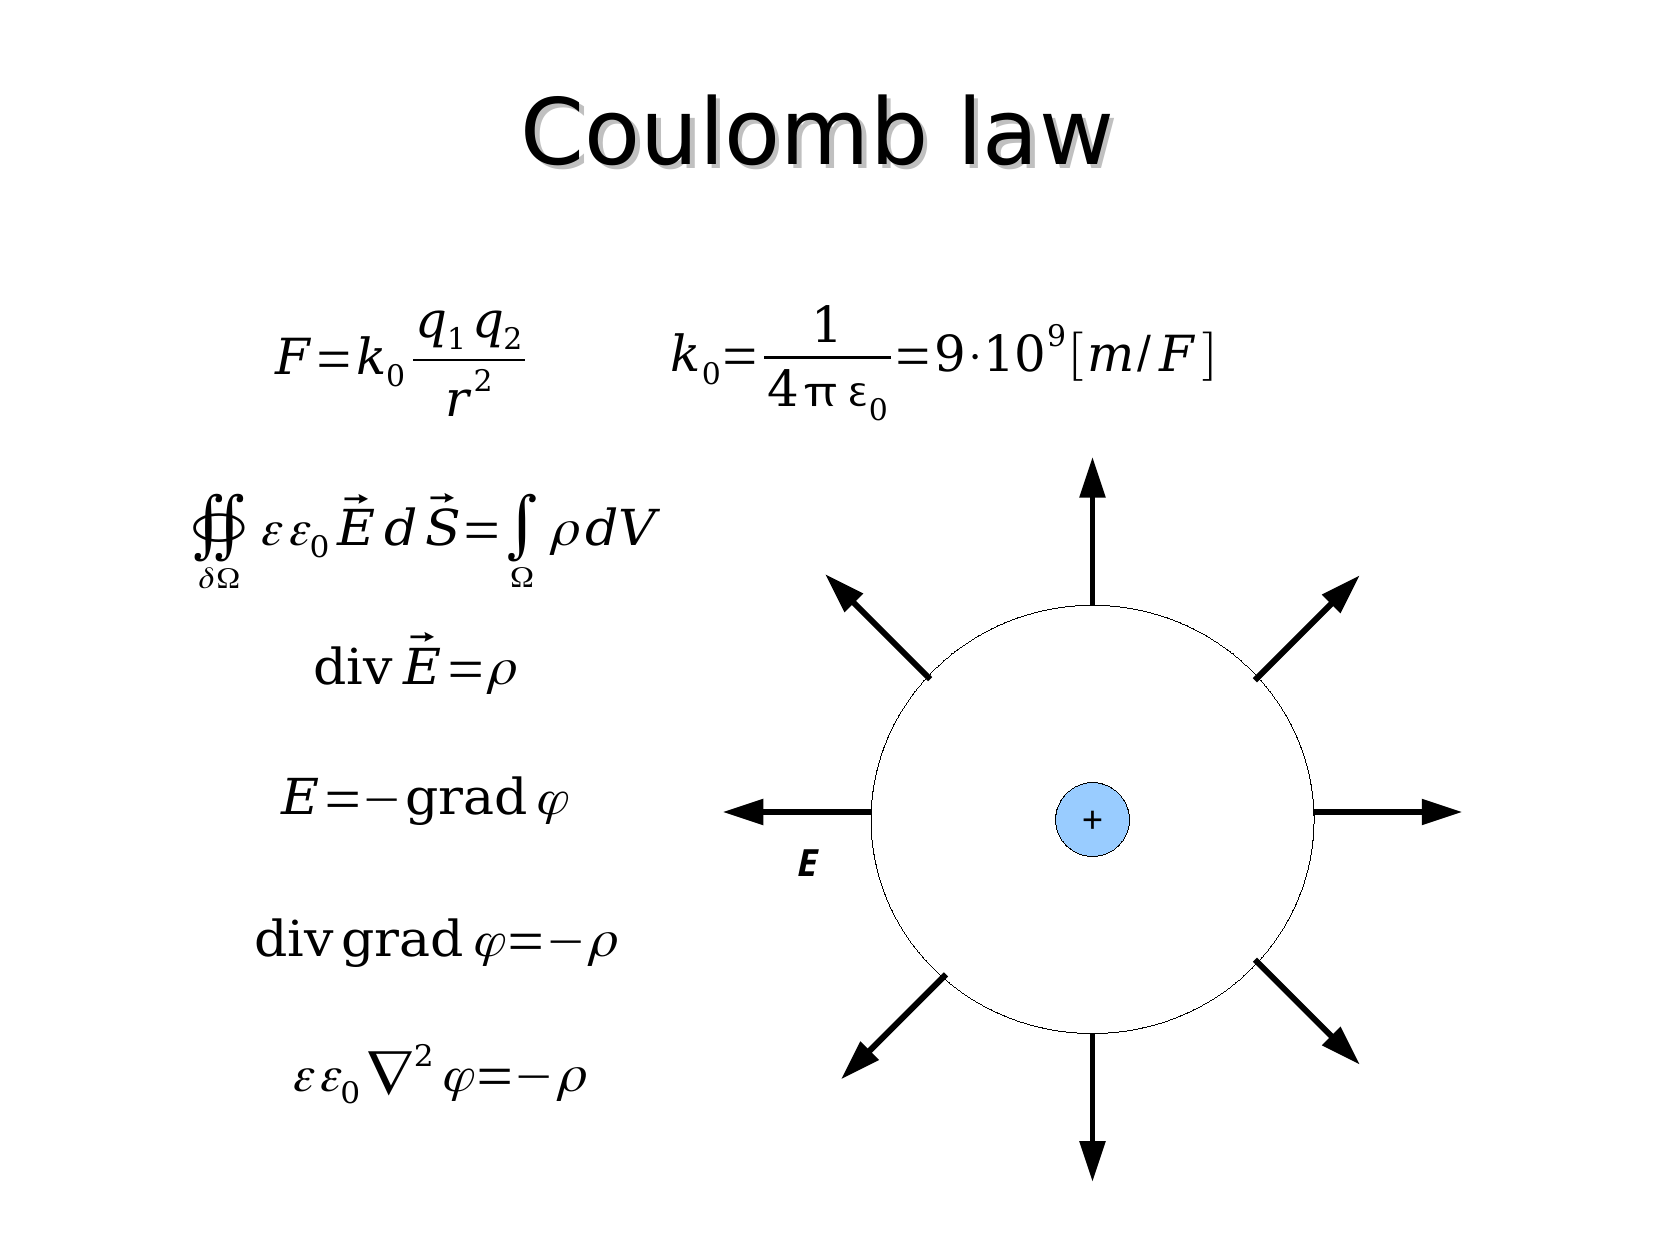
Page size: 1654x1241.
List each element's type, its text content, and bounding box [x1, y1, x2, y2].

chart [307, 630, 522, 697]
chart [265, 290, 534, 428]
chart [283, 1038, 591, 1111]
text_box E [782, 829, 857, 894]
text_box + [1055, 782, 1130, 857]
chart [178, 490, 670, 591]
chart [664, 295, 1222, 427]
title Coulomb law [73, 29, 1562, 237]
chart [248, 909, 622, 969]
chart [271, 767, 574, 827]
